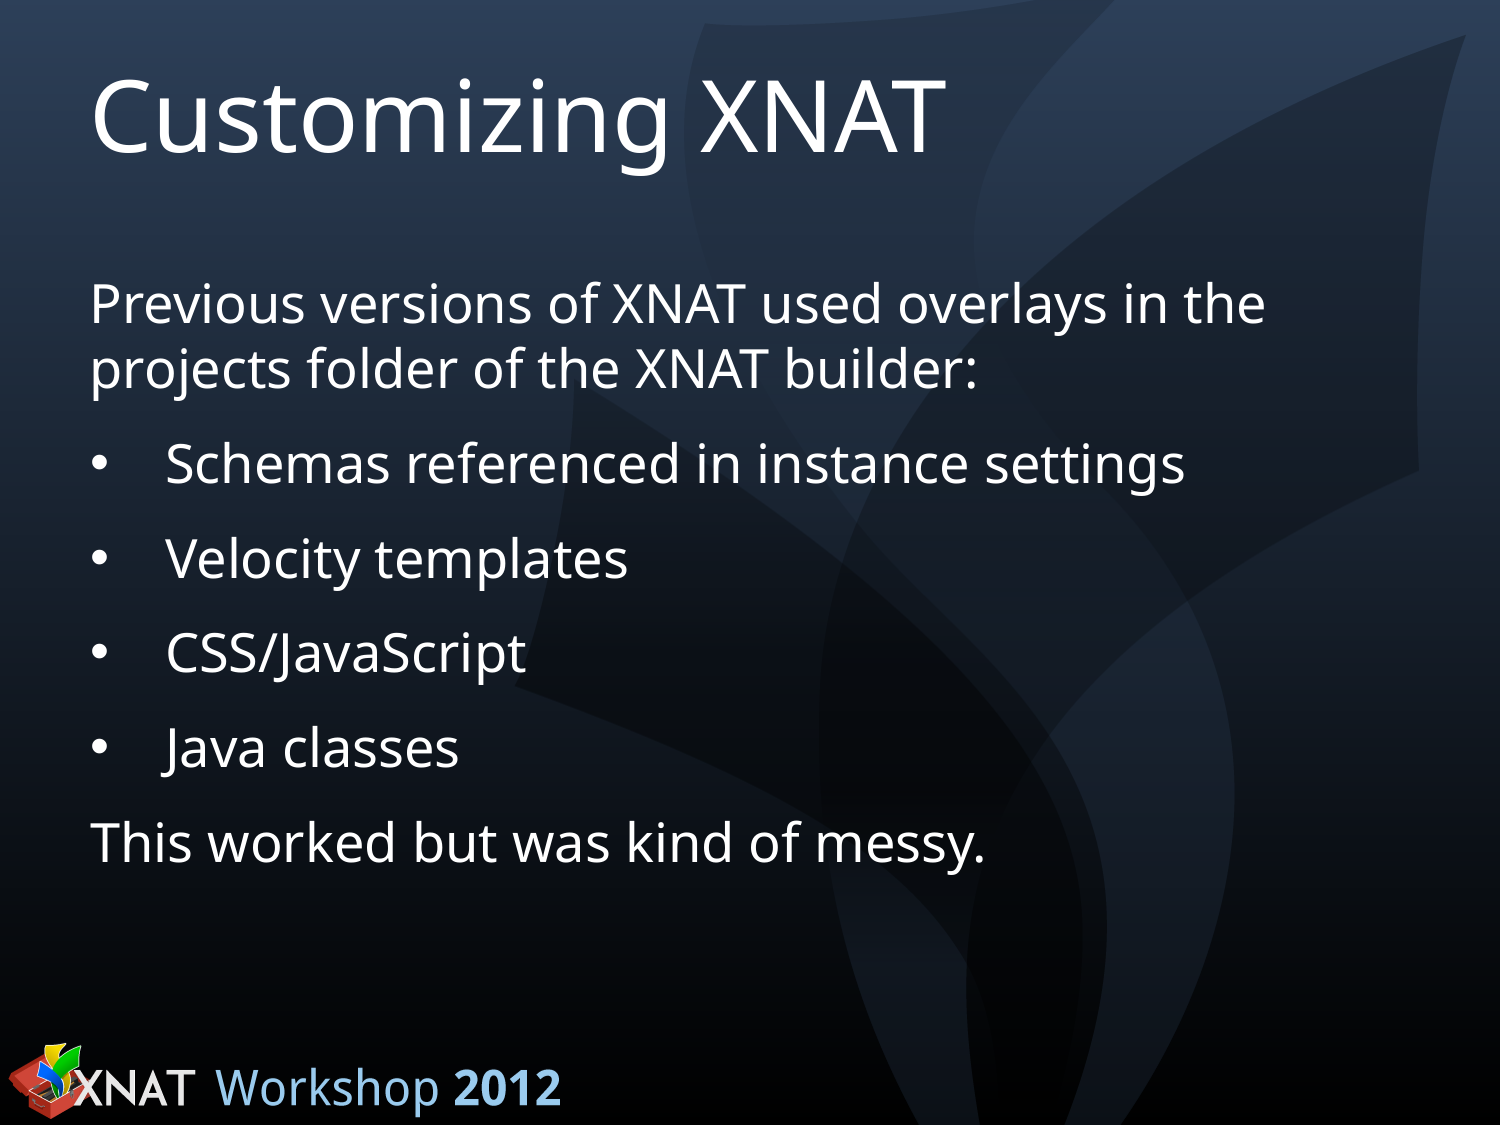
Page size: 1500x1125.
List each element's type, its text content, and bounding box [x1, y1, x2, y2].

text_box Previous versions of XNAT used overlays in the projects folder of the XNAT builder: Schemas referenced in instance settings Velocity templates CSS/JavaScript Java classes This worked but was kind of messy. [74, 262, 1425, 1005]
picture [0, 0, 1500, 1125]
title Customizing XNAT [75, 45, 1425, 188]
